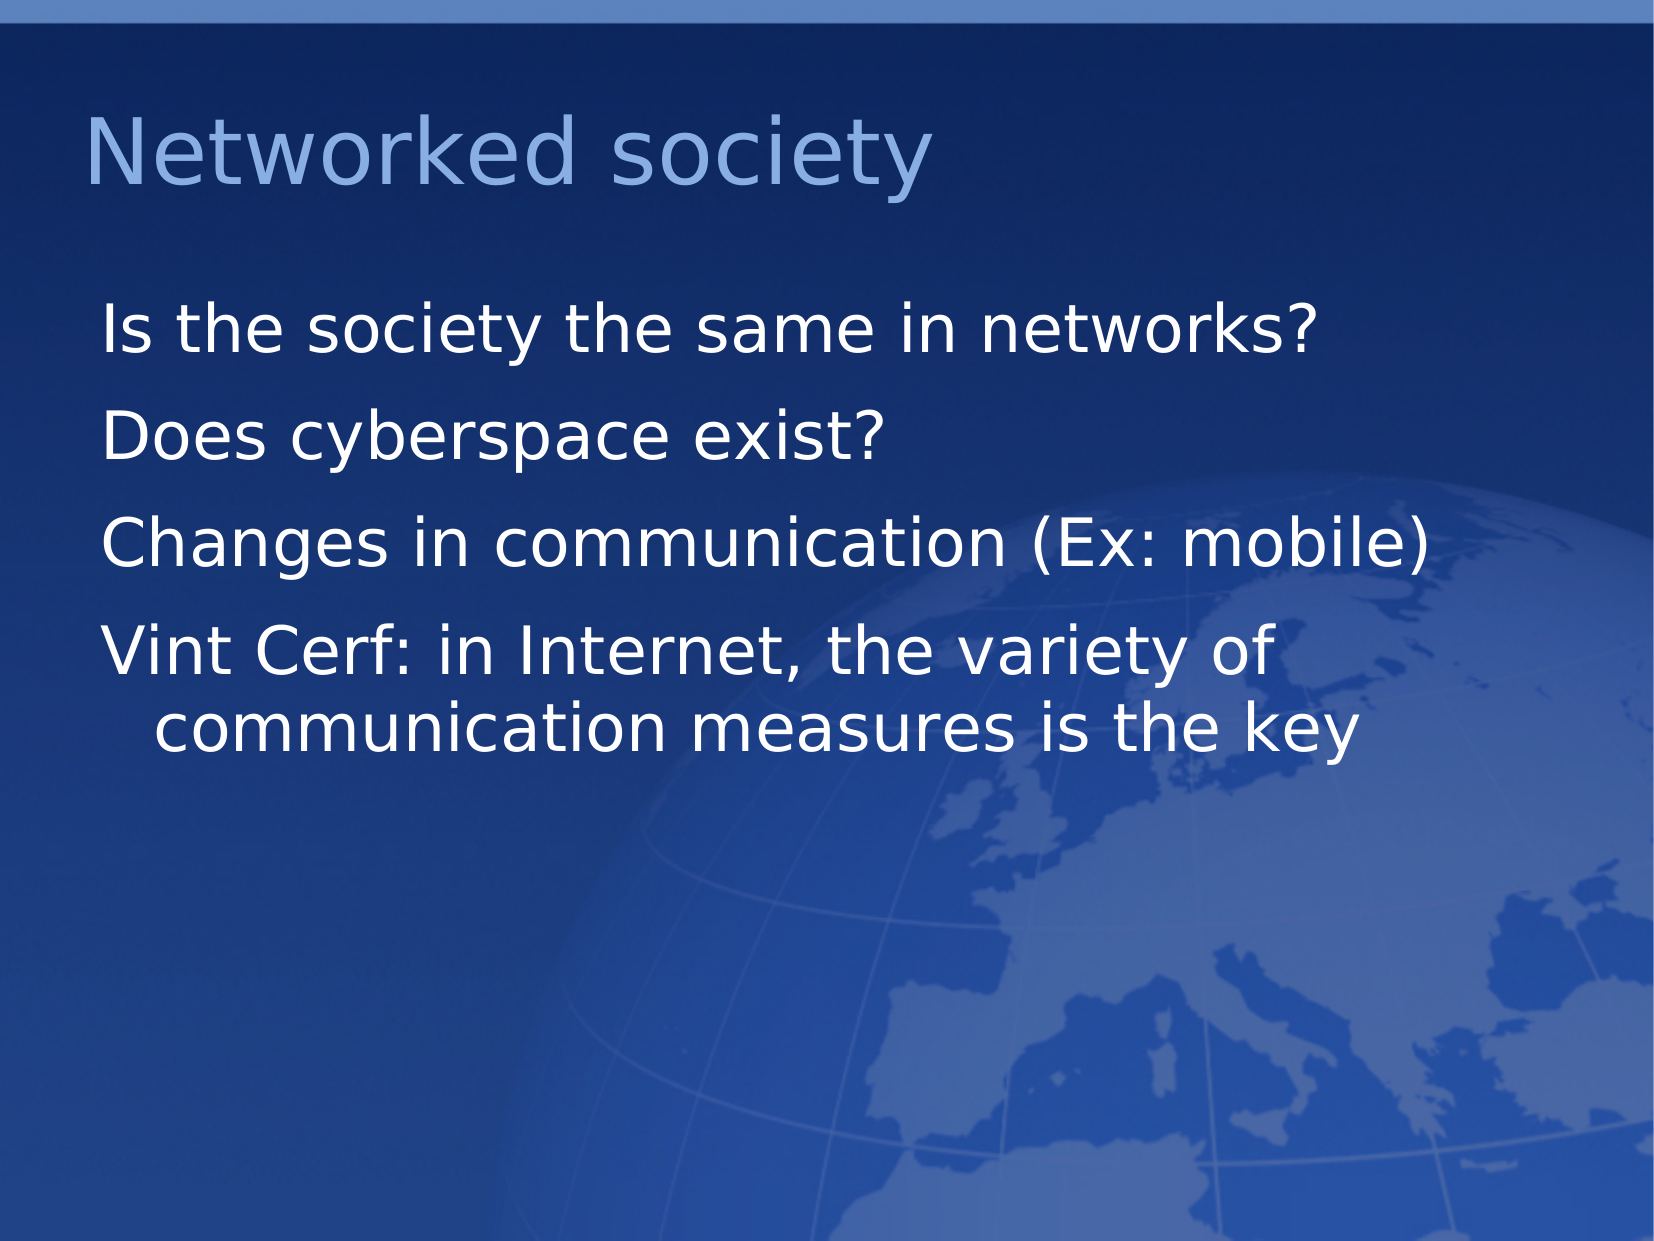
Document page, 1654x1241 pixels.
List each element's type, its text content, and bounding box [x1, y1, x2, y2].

title Networked society [82, 56, 1571, 250]
list Is the society the same in networks? Does cyberspace exist? Changes in communication (Ex: mobile) Vint Cerf: in Internet, the variety of communication measures is the key [82, 290, 1571, 1094]
picture [0, 0, 1654, 1241]
